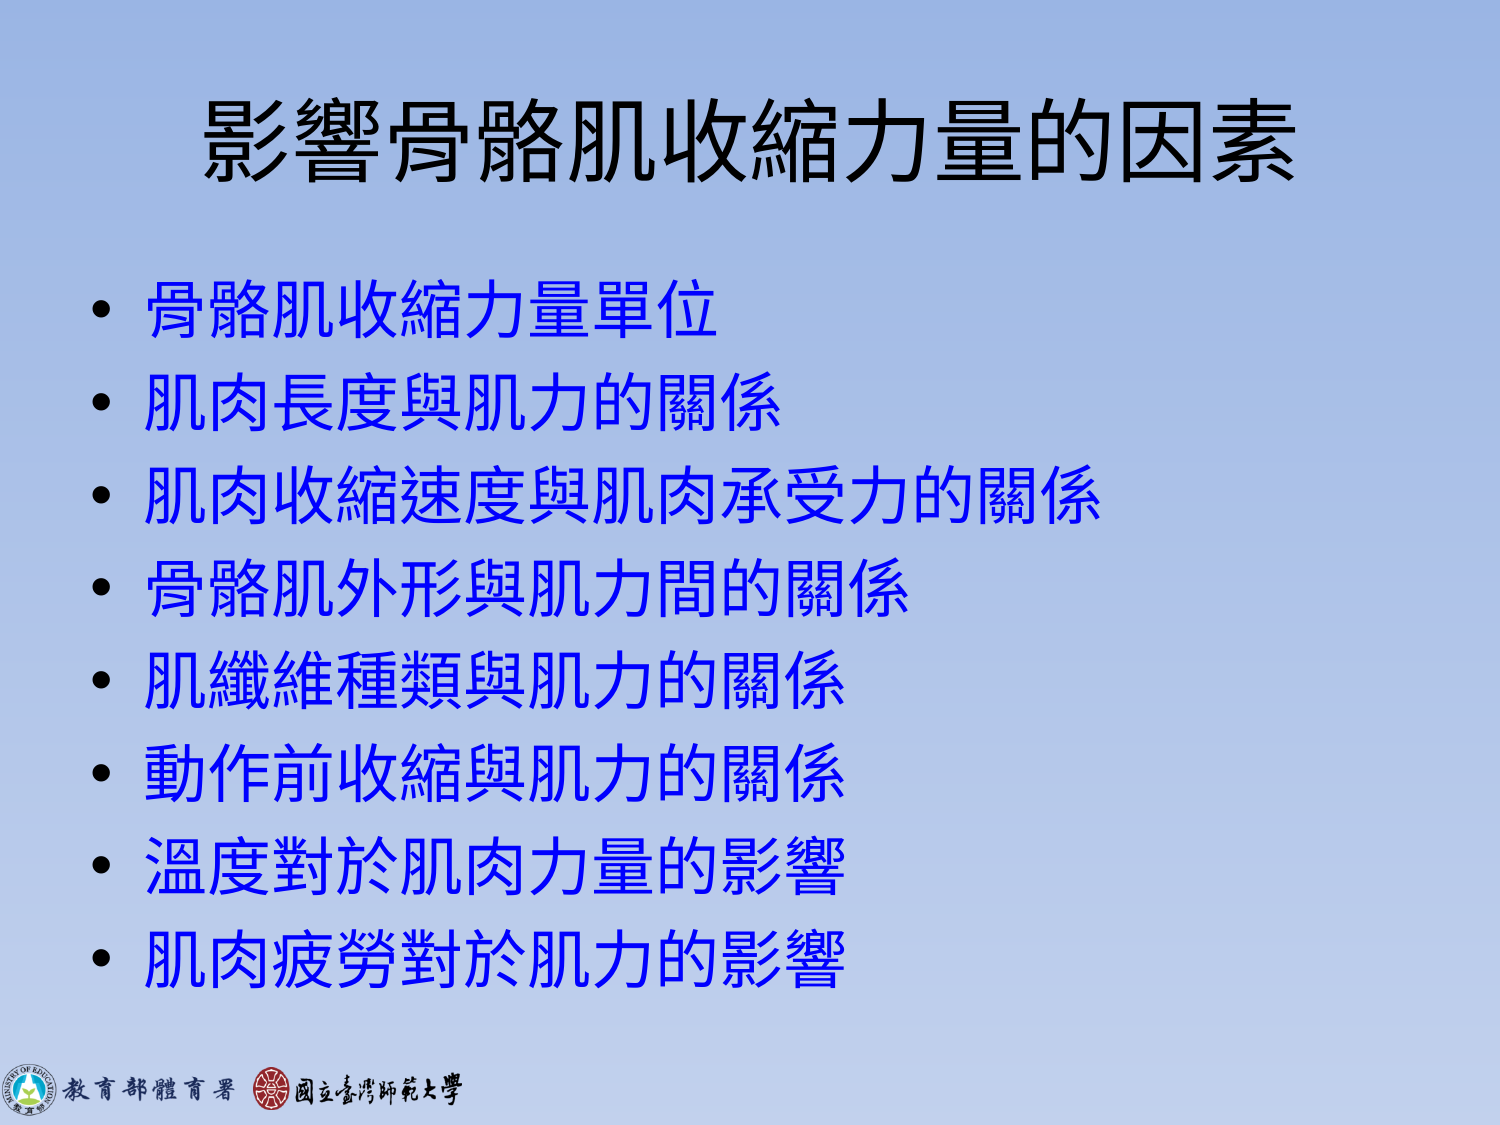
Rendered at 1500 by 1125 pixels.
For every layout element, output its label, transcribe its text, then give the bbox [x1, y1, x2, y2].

title 影響骨骼肌收縮力量的因素 [75, 45, 1426, 233]
list 骨骼肌收縮力量單位 肌肉長度與肌力的關係 肌肉收縮速度與肌肉承受力的關係 骨骼肌外形與肌力間的關係 肌纖維種類與肌力的關係 動作前收縮與肌力的關係 溫度對於肌肉力量的影響 肌肉疲勞對於肌力的影響 [75, 262, 1426, 1005]
